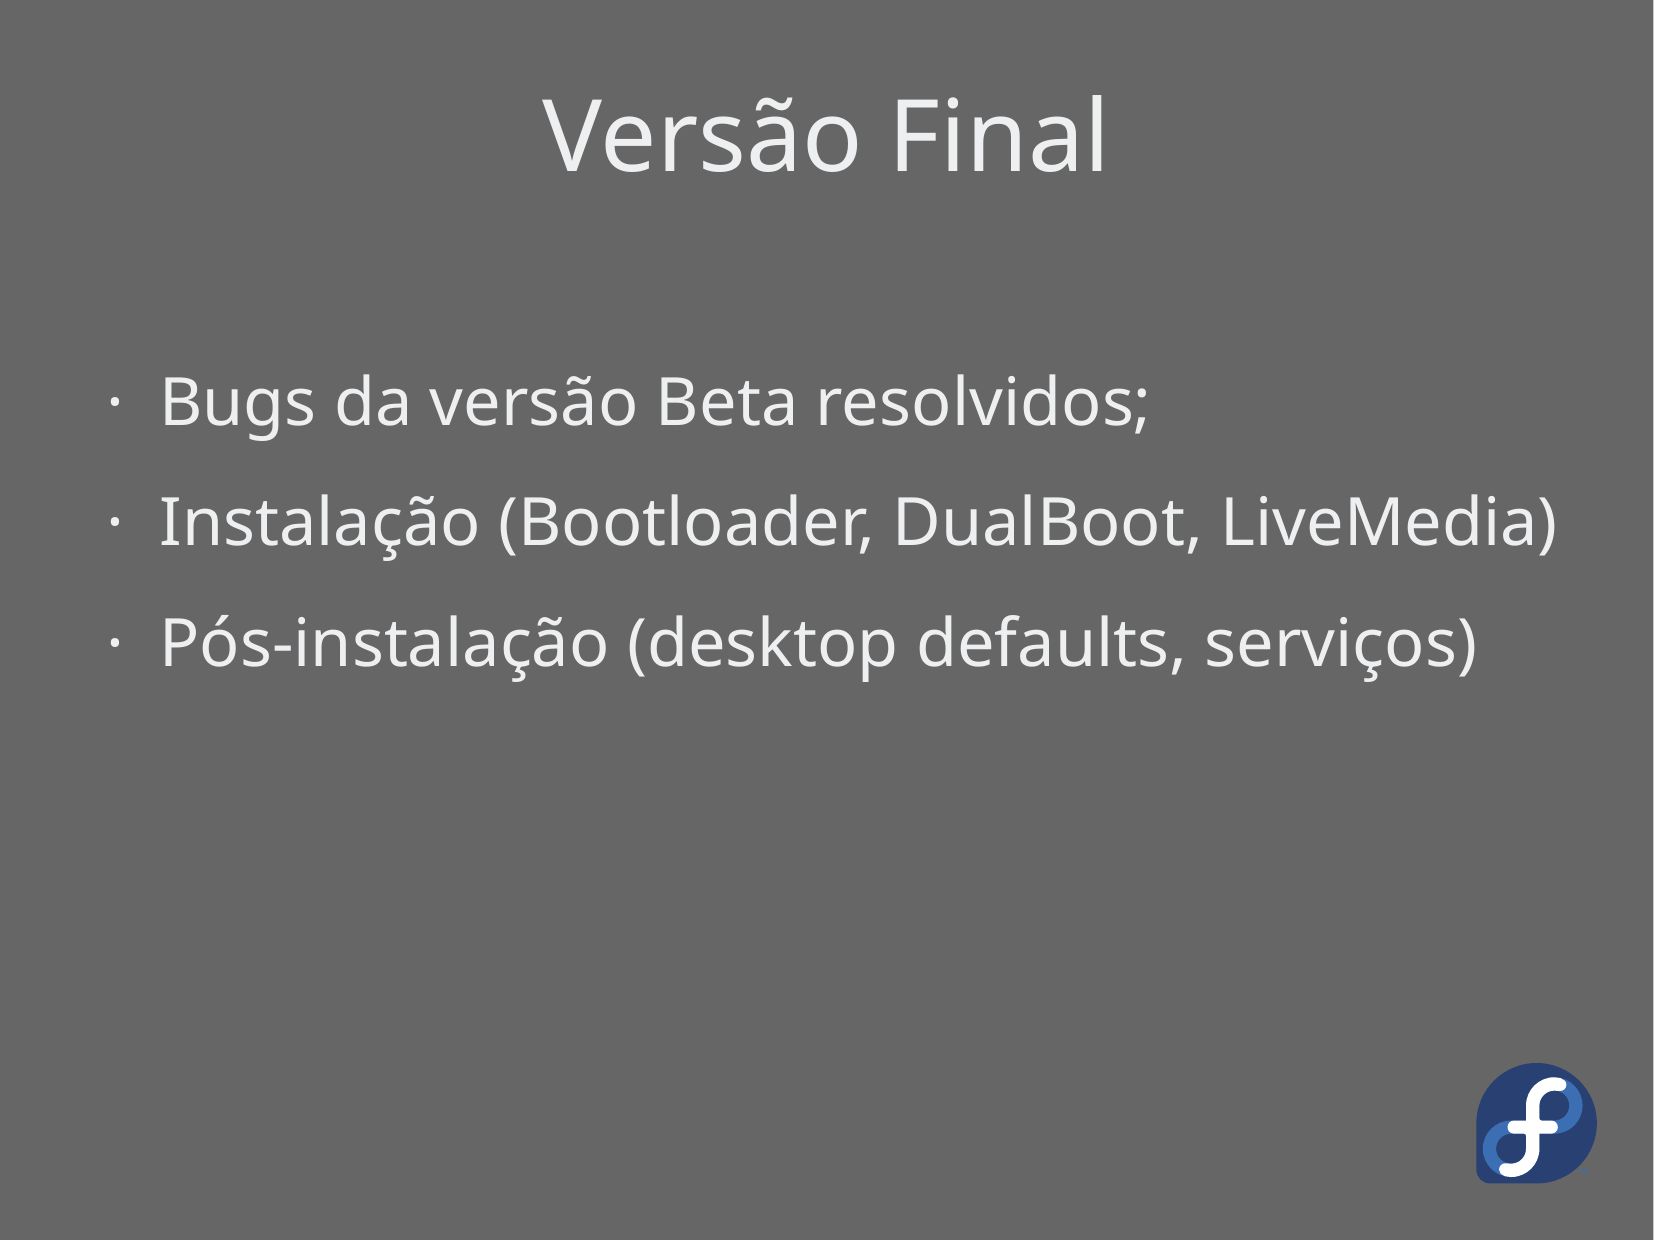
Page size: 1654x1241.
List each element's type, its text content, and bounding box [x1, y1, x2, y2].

list Bugs da versão Beta resolvidos; Instalação (Bootloader, DualBoot, LiveMedia) Pós-instalação (desktop defaults, serviços) [88, 354, 1565, 1063]
title Versão Final [88, 29, 1565, 237]
picture [1476, 1062, 1597, 1184]
